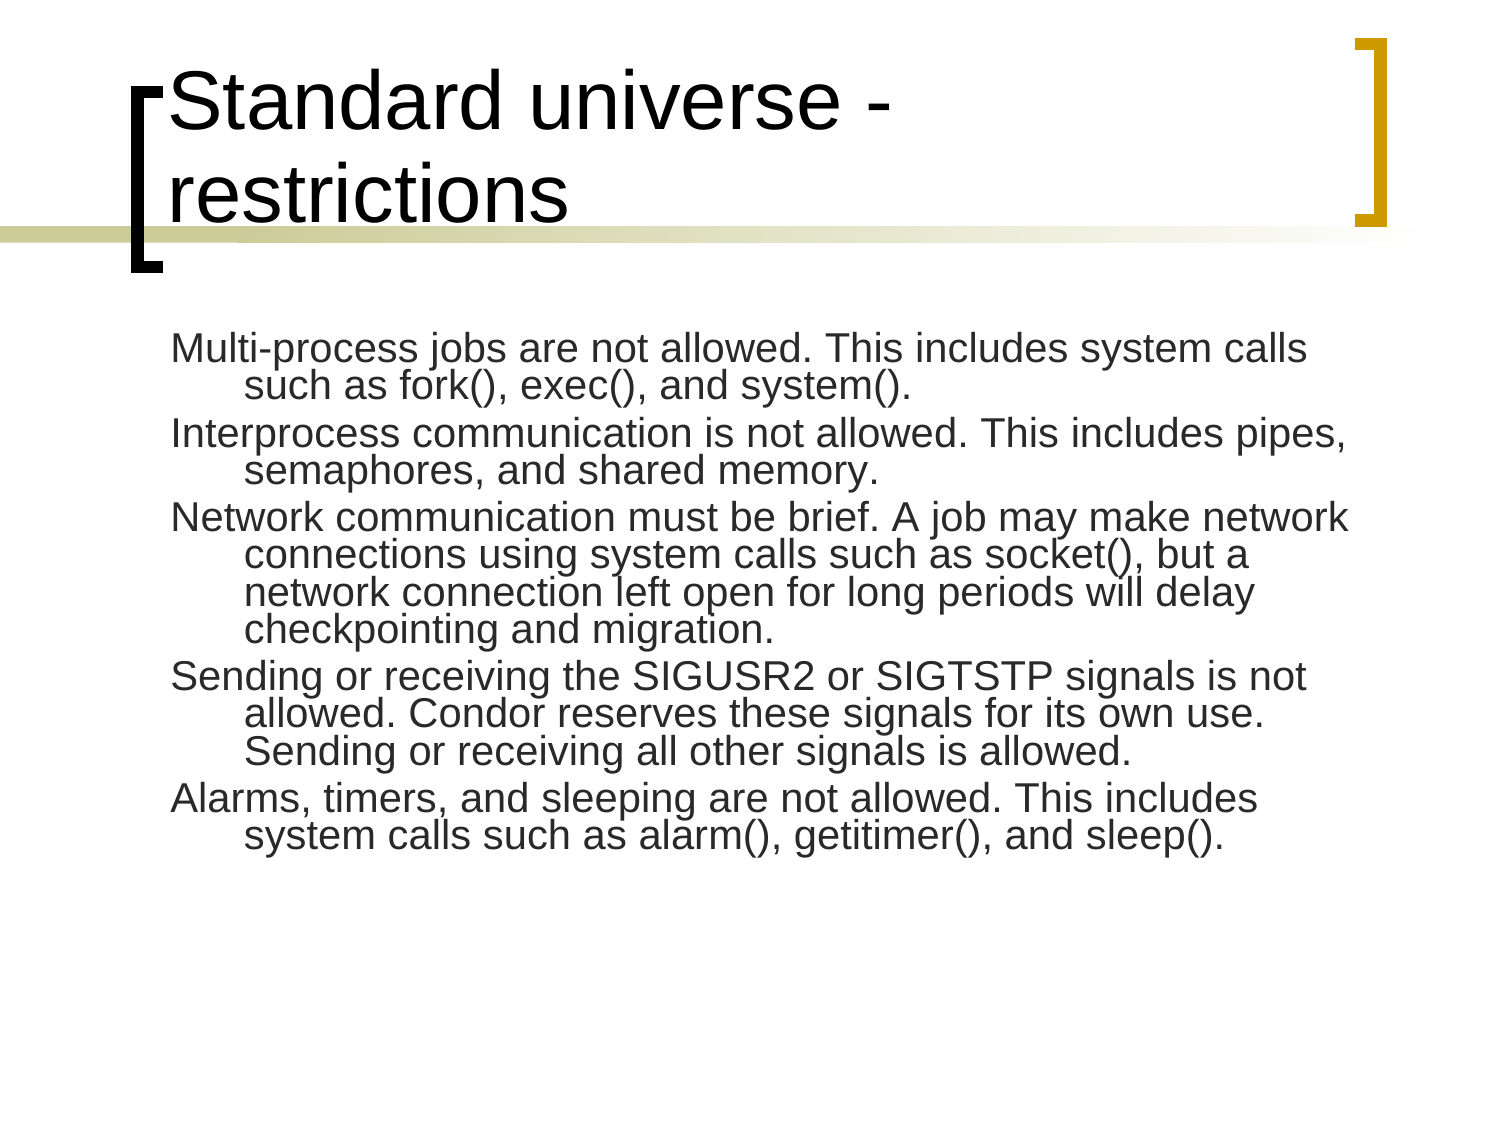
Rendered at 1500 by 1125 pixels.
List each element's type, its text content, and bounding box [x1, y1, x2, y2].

list Multi-process jobs are not allowed. This includes system calls such as fork(), exec(), and system(). Interprocess communication is not allowed. This includes pipes, semaphores, and shared memory. Network communication must be brief. A job may make network connections using system calls such as socket(), but a network connection left open for long periods will delay checkpointing and migration. Sending or receiving the SIGUSR2 or SIGTSTP signals is not allowed. Condor reserves these signals for its own use. Sending or receiving all other signals is allowed. Alarms, timers, and sleeping are not allowed. This includes system calls such as alarm(), getitimer(), and sleep(). [155, 324, 1413, 1001]
title Standard universe - restrictions [152, 15, 1328, 248]
